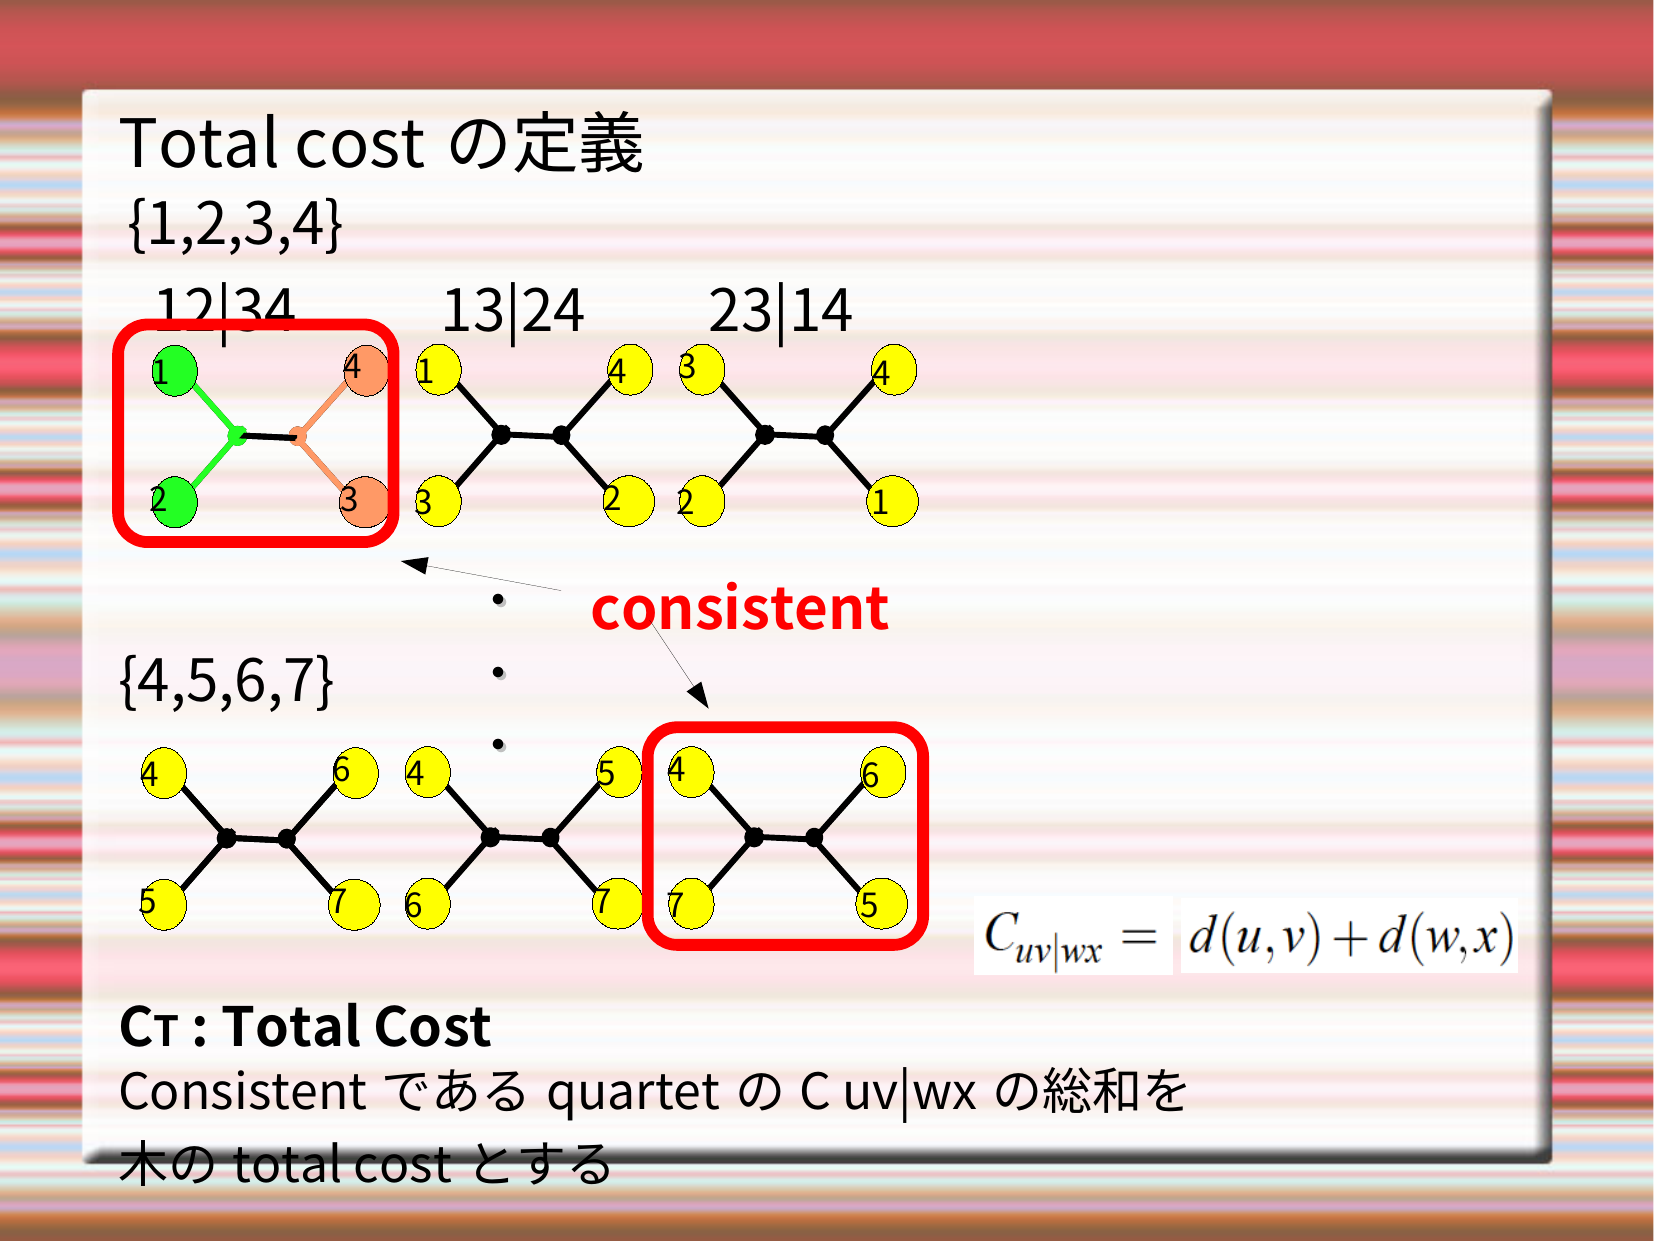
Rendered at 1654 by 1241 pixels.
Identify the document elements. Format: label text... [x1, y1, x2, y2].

text_box [416, 746, 451, 798]
text_box 13|24 [440, 287, 647, 339]
text_box 12|34 [152, 287, 358, 318]
text_box 4 [608, 344, 631, 392]
picture [0, 0, 1654, 1241]
text_box 1 [153, 796, 176, 800]
text_box ・ ・ ・ [473, 561, 591, 746]
text_box 6 [861, 749, 884, 797]
text_box 6 [404, 878, 427, 926]
text_box 3 [340, 927, 351, 931]
text_box 4 [345, 796, 368, 800]
text_box 3 [340, 472, 363, 520]
text_box [427, 344, 462, 396]
text_box consistent [590, 561, 1063, 621]
text_box 7 [593, 874, 616, 922]
text_box 23|14 [709, 287, 915, 339]
text_box [680, 878, 715, 930]
text_box [336, 879, 381, 931]
picture [485, 1152, 498, 1158]
text_box [158, 476, 198, 528]
text_box [611, 475, 655, 527]
text_box 2 [164, 525, 187, 529]
text_box 3 [415, 476, 438, 523]
text_box 1 [177, 393, 187, 397]
text_box 4 [667, 742, 690, 790]
text_box Total costの定義 [118, 89, 1506, 157]
picture [176, 1152, 191, 1175]
text_box [292, 429, 304, 440]
text_box 7 [329, 875, 352, 923]
text_box [873, 746, 906, 798]
text_box [338, 747, 379, 799]
text_box [600, 878, 641, 930]
text_box [350, 345, 387, 397]
text_box 1 [871, 476, 894, 523]
text_box [752, 840, 760, 845]
text_box [489, 840, 497, 845]
picture [535, 1160, 544, 1170]
text_box [885, 344, 917, 396]
text_box [225, 841, 233, 846]
text_box [148, 879, 187, 931]
text_box [808, 830, 821, 840]
text_box [675, 746, 715, 798]
text_box 1 [416, 344, 439, 392]
text_box [427, 475, 462, 527]
text_box [417, 878, 451, 930]
text_box [692, 475, 725, 527]
text_box [607, 746, 641, 798]
text_box [164, 345, 198, 397]
text_box [346, 476, 387, 528]
text_box {4,5,6,7} [118, 634, 429, 709]
text_box 4 [343, 340, 366, 388]
text_box [281, 831, 293, 842]
text_box 3 [351, 525, 374, 529]
text_box 5 [597, 746, 620, 794]
text_box 4 [406, 746, 429, 794]
text_box [544, 830, 557, 841]
text_box 2 [676, 476, 699, 524]
picture [584, 1174, 595, 1181]
text_box [29, 236, 1093, 287]
text_box 4 [140, 747, 163, 796]
text_box 4 [872, 346, 895, 394]
text_box [154, 747, 187, 799]
text_box 2 [149, 472, 172, 520]
text_box 5 [138, 875, 161, 923]
text_box {1,2,3,4} [127, 177, 438, 236]
text_box CT : Total Cost [118, 983, 739, 1038]
text_box [879, 475, 919, 527]
text_box 2 [603, 472, 626, 520]
text_box [619, 344, 653, 396]
text_box 12|34 [152, 331, 358, 339]
text_box 4 [369, 393, 379, 397]
text_box 6 [332, 742, 356, 790]
text_box [866, 487, 871, 516]
text_box ConsistentであるquartetのC uv|wxの総和を 木のtotal costとする [118, 1051, 1654, 1152]
text_box [869, 878, 908, 930]
text_box [819, 428, 832, 438]
text_box [686, 344, 725, 396]
text_box [555, 428, 568, 438]
text_box 1 [151, 345, 174, 393]
text_box 7 [666, 878, 689, 926]
text_box 5 [860, 878, 883, 926]
text_box [855, 889, 860, 918]
text_box 3 [678, 340, 701, 388]
